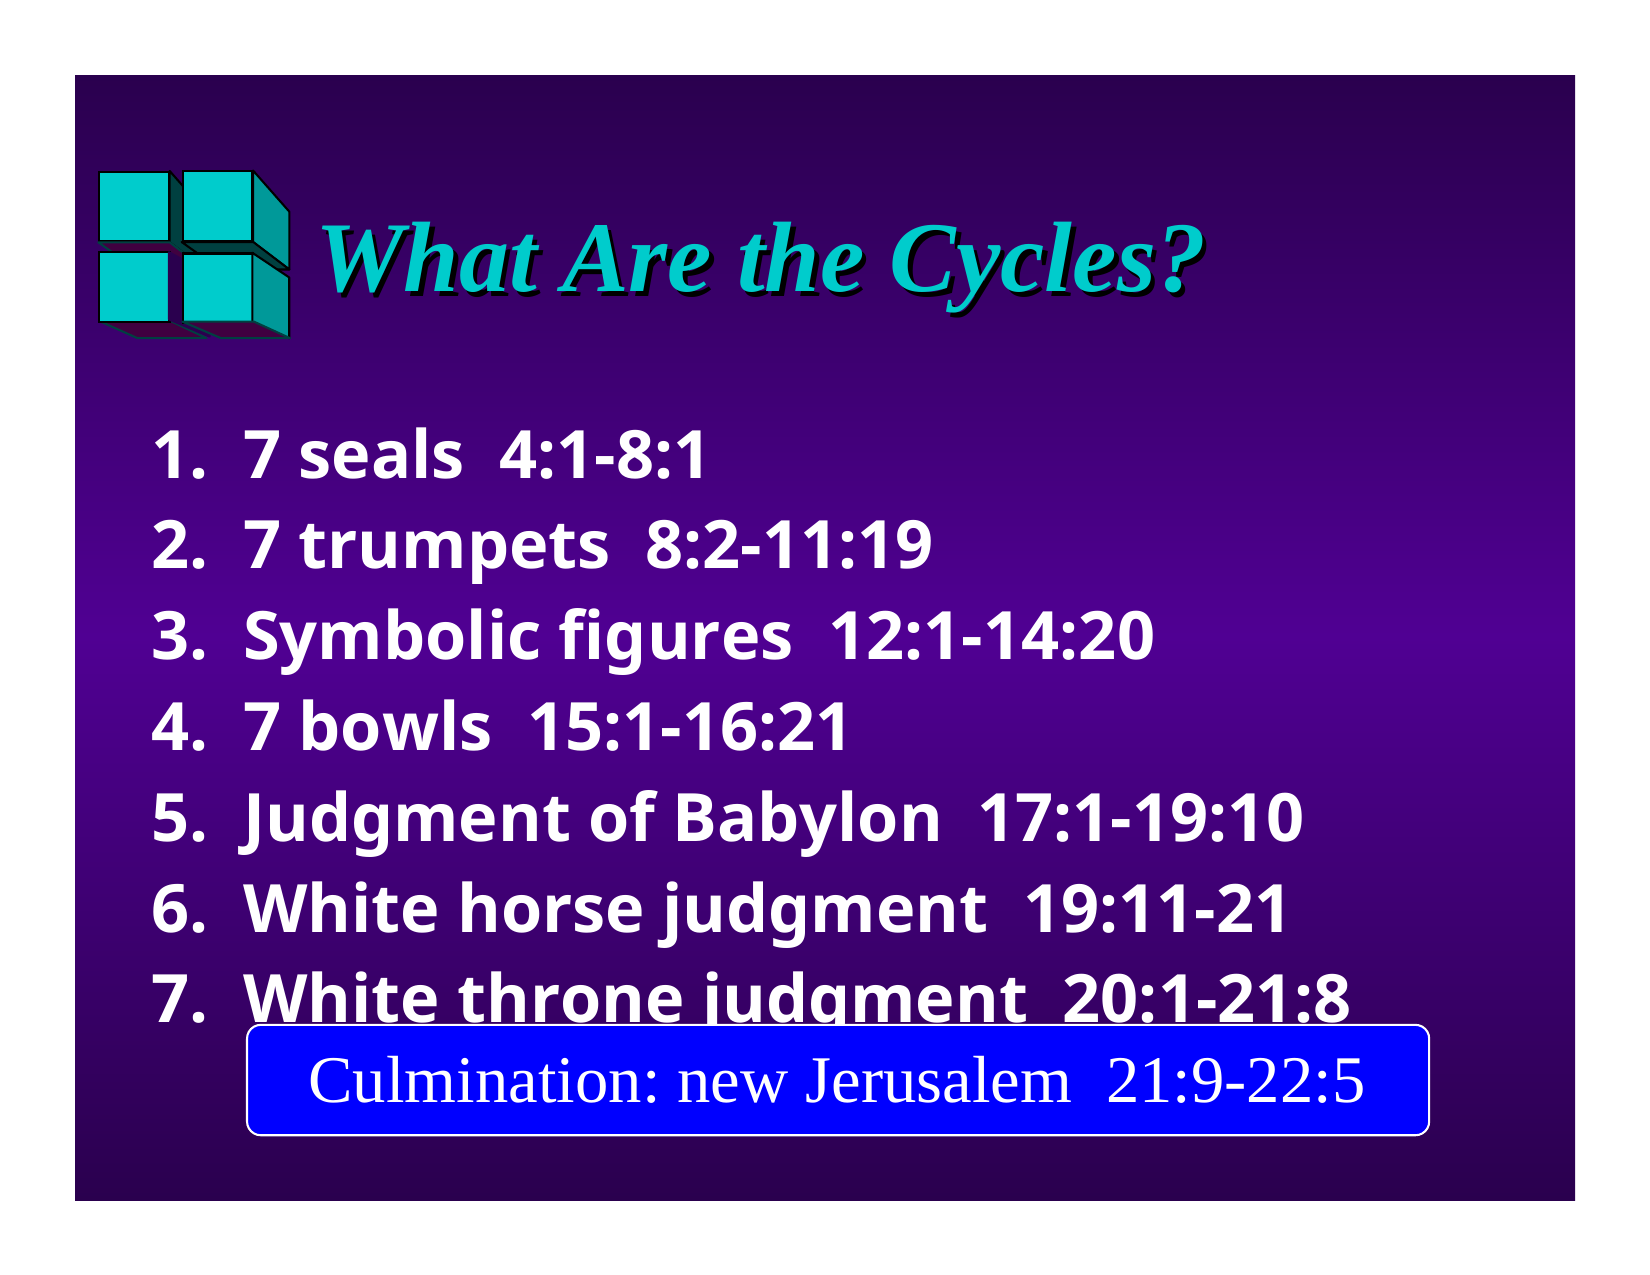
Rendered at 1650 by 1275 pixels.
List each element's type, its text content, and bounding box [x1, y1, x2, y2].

text_box Culmination: new Jerusalem 21:9-22:5 [247, 1024, 1430, 1136]
title What Are the Cycles? [299, 153, 1463, 363]
list 1. 7 seals 4:1-8:1 2. 7 trumpets 8:2-11:19 3. Symbolic figures 12:1-14:20 4. 7 bowls 15:1-16:21 5. Judgment of Babylon 17:1-19:10 6. White horse judgment 19:11-21 7. White throne judgment 20:1-21:8 [137, 399, 1523, 1115]
